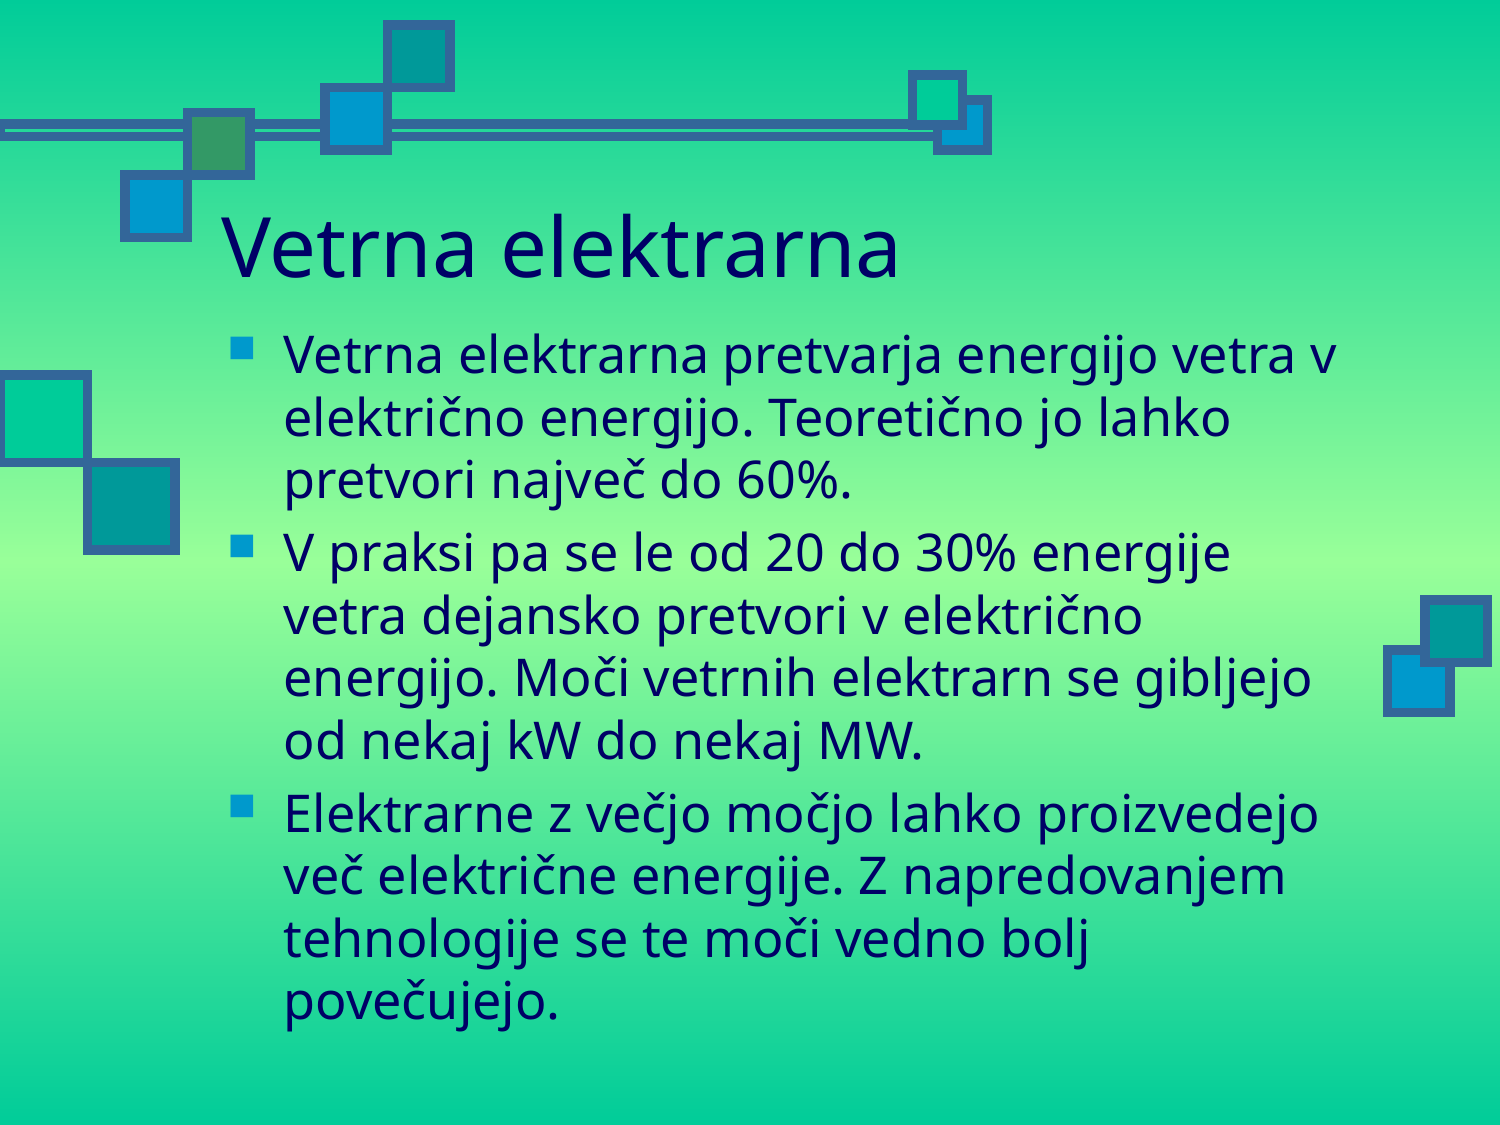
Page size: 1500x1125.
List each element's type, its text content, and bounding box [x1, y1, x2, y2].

title Vetrna elektrarna [206, 125, 1369, 363]
list Vetrna elektrarna pretvarja energijo vetra v električno energijo. Teoretično jo lahko pretvori največ do 60%. V praksi pa se le od 20 do 30% energije vetra dejansko pretvori v električno energijo. Moči vetrnih elektrarn se gibljejo od nekaj kW do nekaj MW. Elektrarne z večjo močjo lahko proizvedejo več električne energije. Z napredovanjem tehnologije se te moči vedno bolj povečujejo. [212, 314, 1375, 1013]
